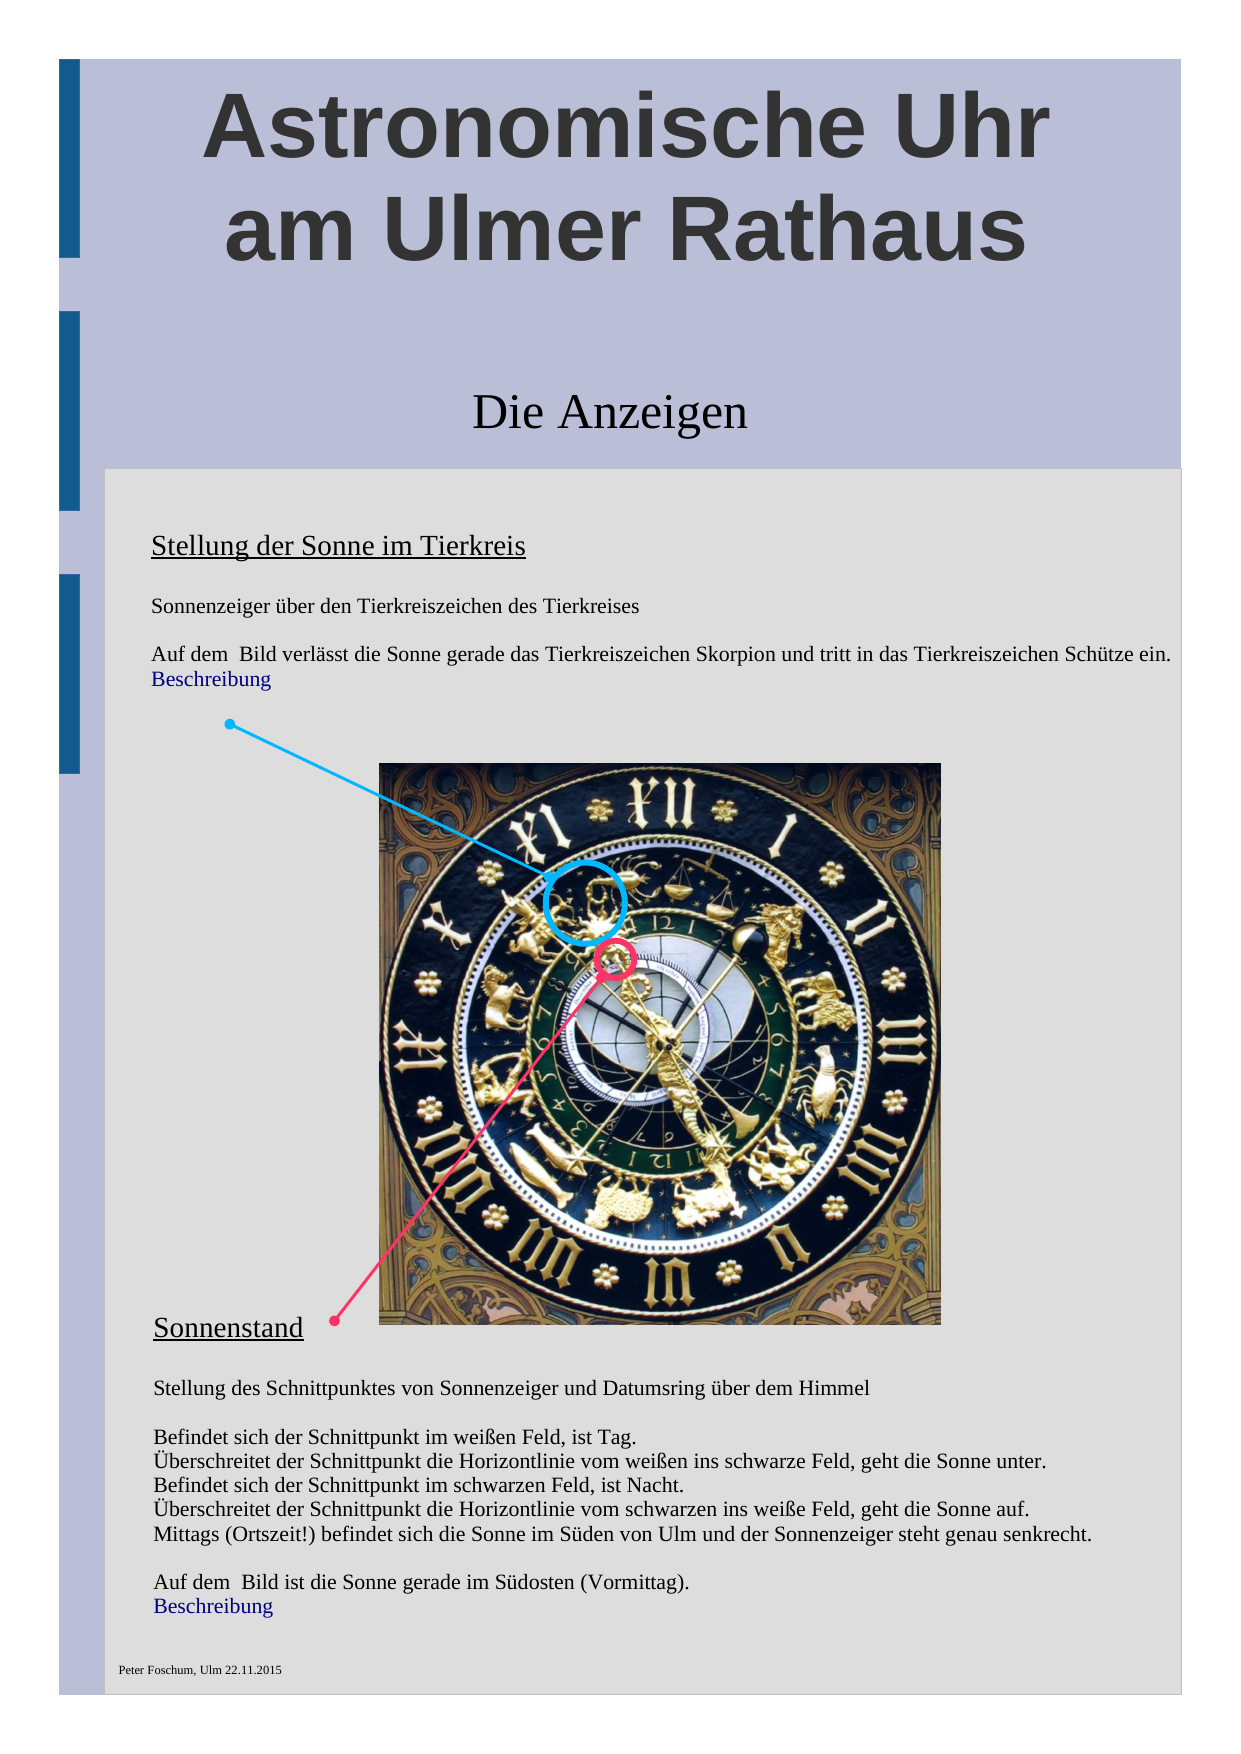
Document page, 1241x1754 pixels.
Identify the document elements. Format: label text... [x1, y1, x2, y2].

text_box Stellung der Sonne im Tierkreis Sonnenzeiger über den Tierkreiszeichen des Tierkreises Auf dem Bild verlässt die Sonne gerade das Tierkreiszeichen Skorpion und tritt in das Tierkreiszeichen Schütze ein. Beschreibung [151, 529, 1171, 692]
title Astronomische Uhr am Ulmer Rathaus [147, 59, 1106, 296]
picture [550, 867, 621, 940]
picture [379, 763, 941, 1311]
text_box Sonnenstand Stellung des Schnittpunktes von Sonnenzeiger und Datumsring über dem Himmel Befindet sich der Schnittpunkt im weißen Feld, ist Tag. Überschreitet der Schnittpunkt die Horizontlinie vom weißen ins schwarze Feld, geht die Sonne unter. Befindet sich der Schnittpunkt im schwarzen Feld, ist Nacht. Überschreitet der Schnittpunkt die Horizontlinie vom schwarzen ins weiße Feld, geht die Sonne auf. Mittags (Ortszeit!) befindet sich die Sonne im Süden von Ulm und der Sonnenzeiger steht genau senkrecht. Auf dem Bild ist die Sonne gerade im Südosten (Vormittag). Beschreibung [153, 1311, 1095, 1620]
picture [600, 944, 631, 975]
picture [379, 799, 598, 1259]
text_box Peter Foschum, Ulm 22.11.2015 [118, 1663, 282, 1678]
text_box Die Anzeigen [472, 383, 747, 440]
